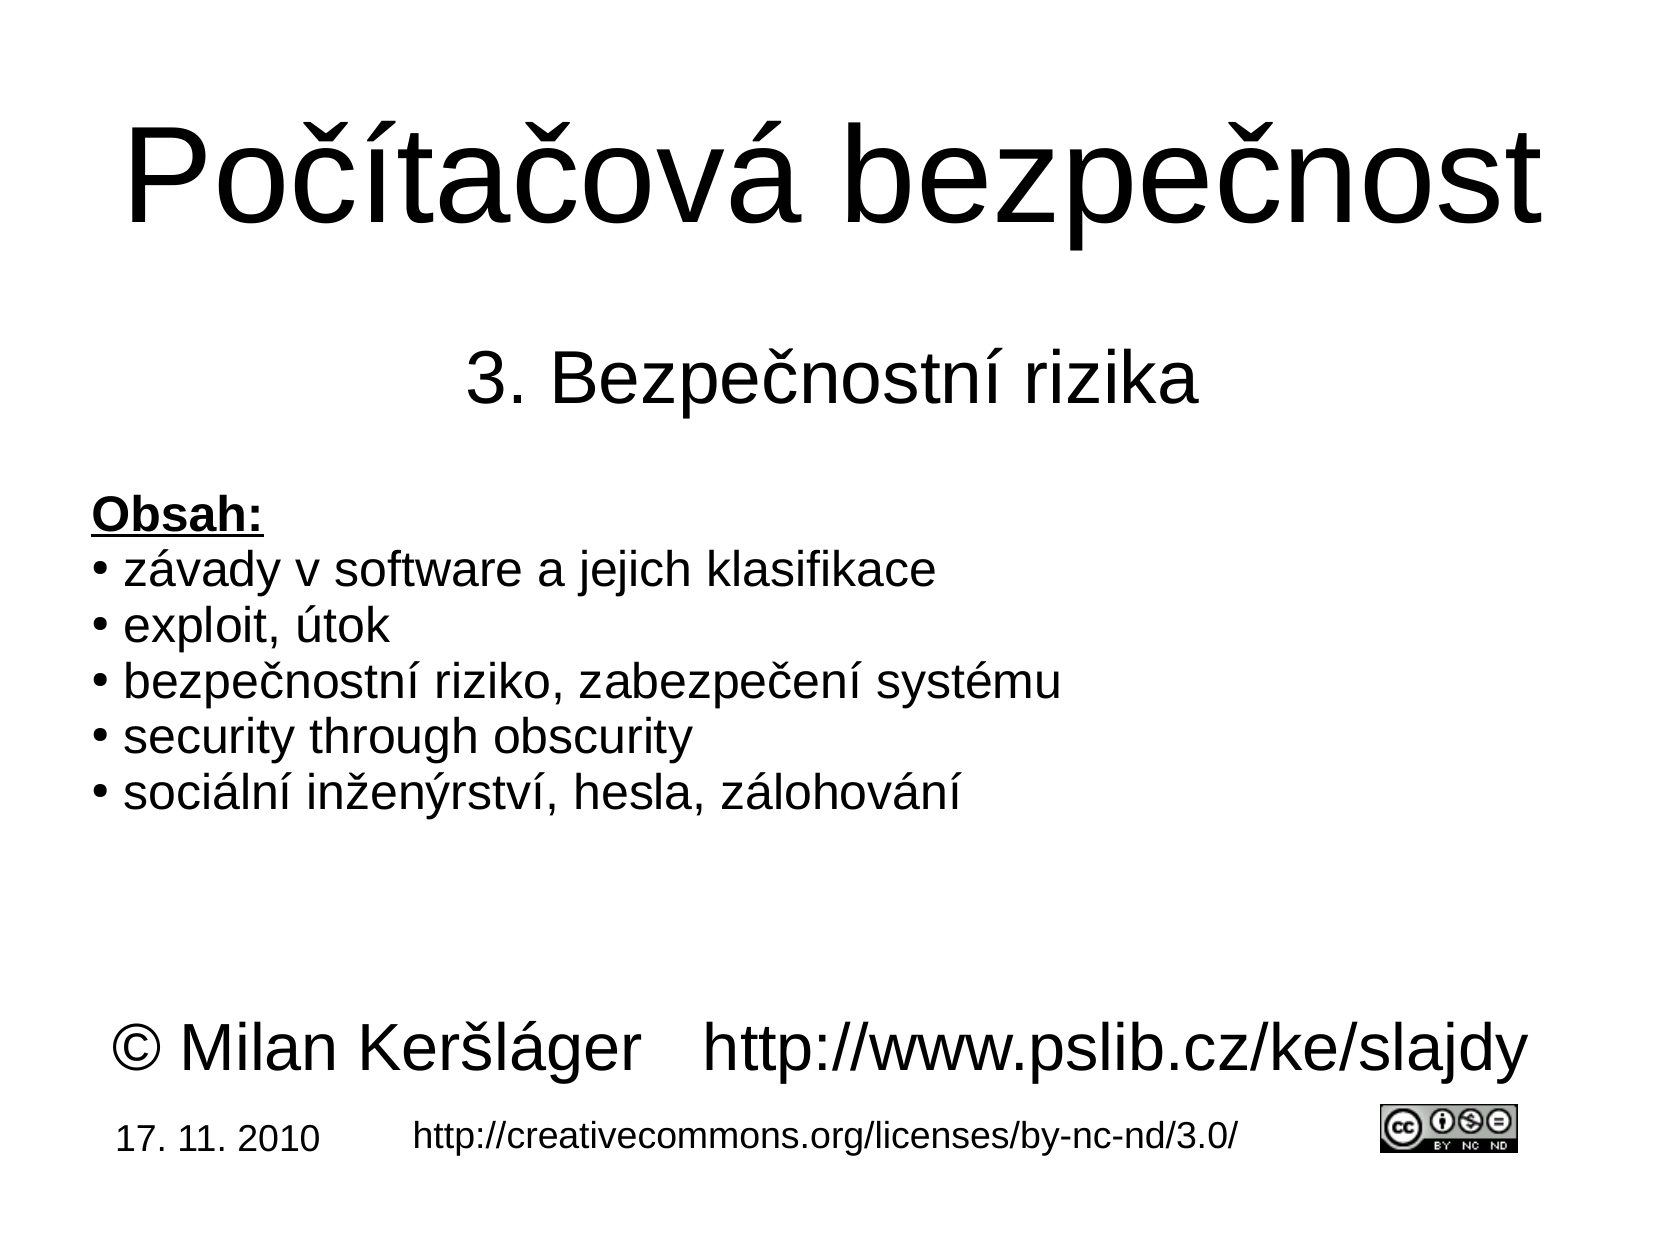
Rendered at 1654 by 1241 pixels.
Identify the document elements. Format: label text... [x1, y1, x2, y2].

text_box 17.11.2010 [100, 1110, 337, 1168]
text_box Obsah: závady v software a jejich klasifikace exploit, útok bezpečnostní riziko, zabezpečení systému security through obscurity sociální inženýrství, hesla, zálohování [76, 478, 1583, 829]
list © Milan Keršláger http://www.pslib.cz/ke/slajdy [76, 1009, 1565, 1087]
text_box http://creativecommons.org/licenses/by-nc-nd/3.0/ [339, 1107, 1313, 1165]
picture [1380, 1104, 1518, 1153]
title Počítačová bezpečnost 3. Bezpečnostní rizika [88, 56, 1577, 461]
